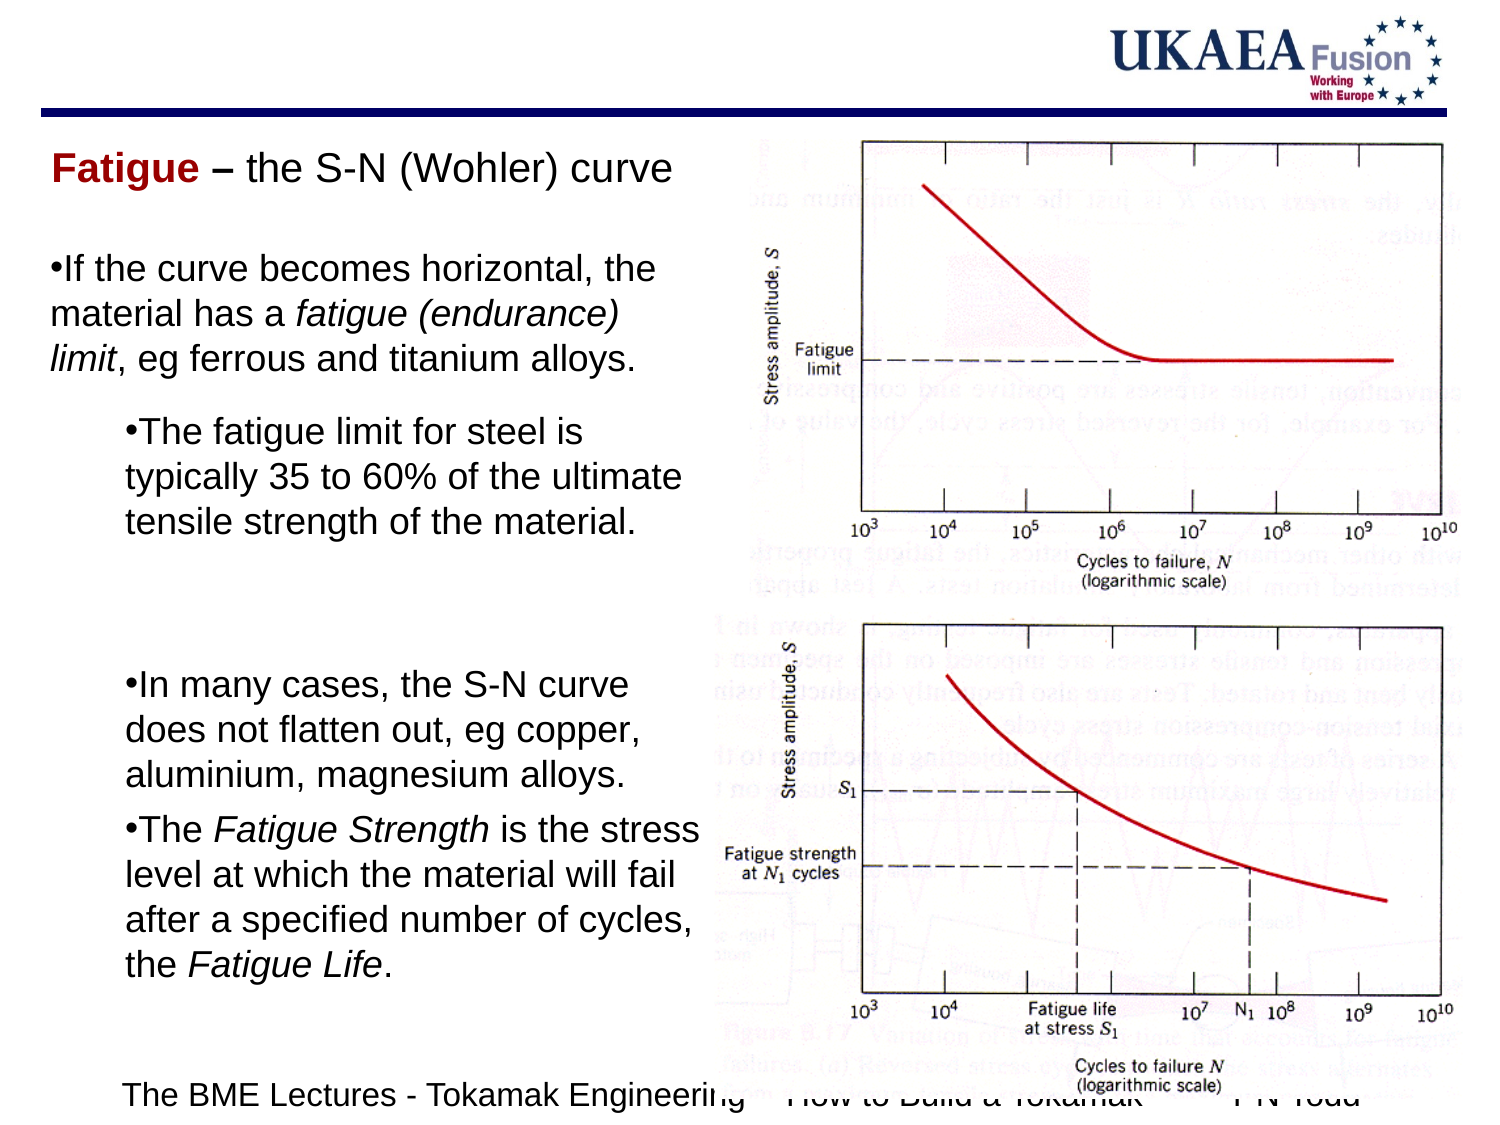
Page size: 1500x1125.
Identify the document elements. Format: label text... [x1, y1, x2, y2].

text_box If the curve becomes horizontal, the material has a fatigue (endurance) limit, eg ferrous and titanium alloys. The fatigue limit for steel is typically 35 to 60% of the ultimate tensile strength of the material. In many cases, the S-N curve does not flatten out, eg copper, aluminium, magnesium alloys. The Fatigue Strength is the stress level at which the material will fail after a specified number of cycles, the Fatigue Life. [35, 236, 716, 993]
picture [714, 612, 1463, 1099]
picture [1107, 15, 1443, 106]
picture [749, 139, 1461, 598]
text_box Fatigue – the S-N (Wohler) curve [36, 133, 689, 199]
